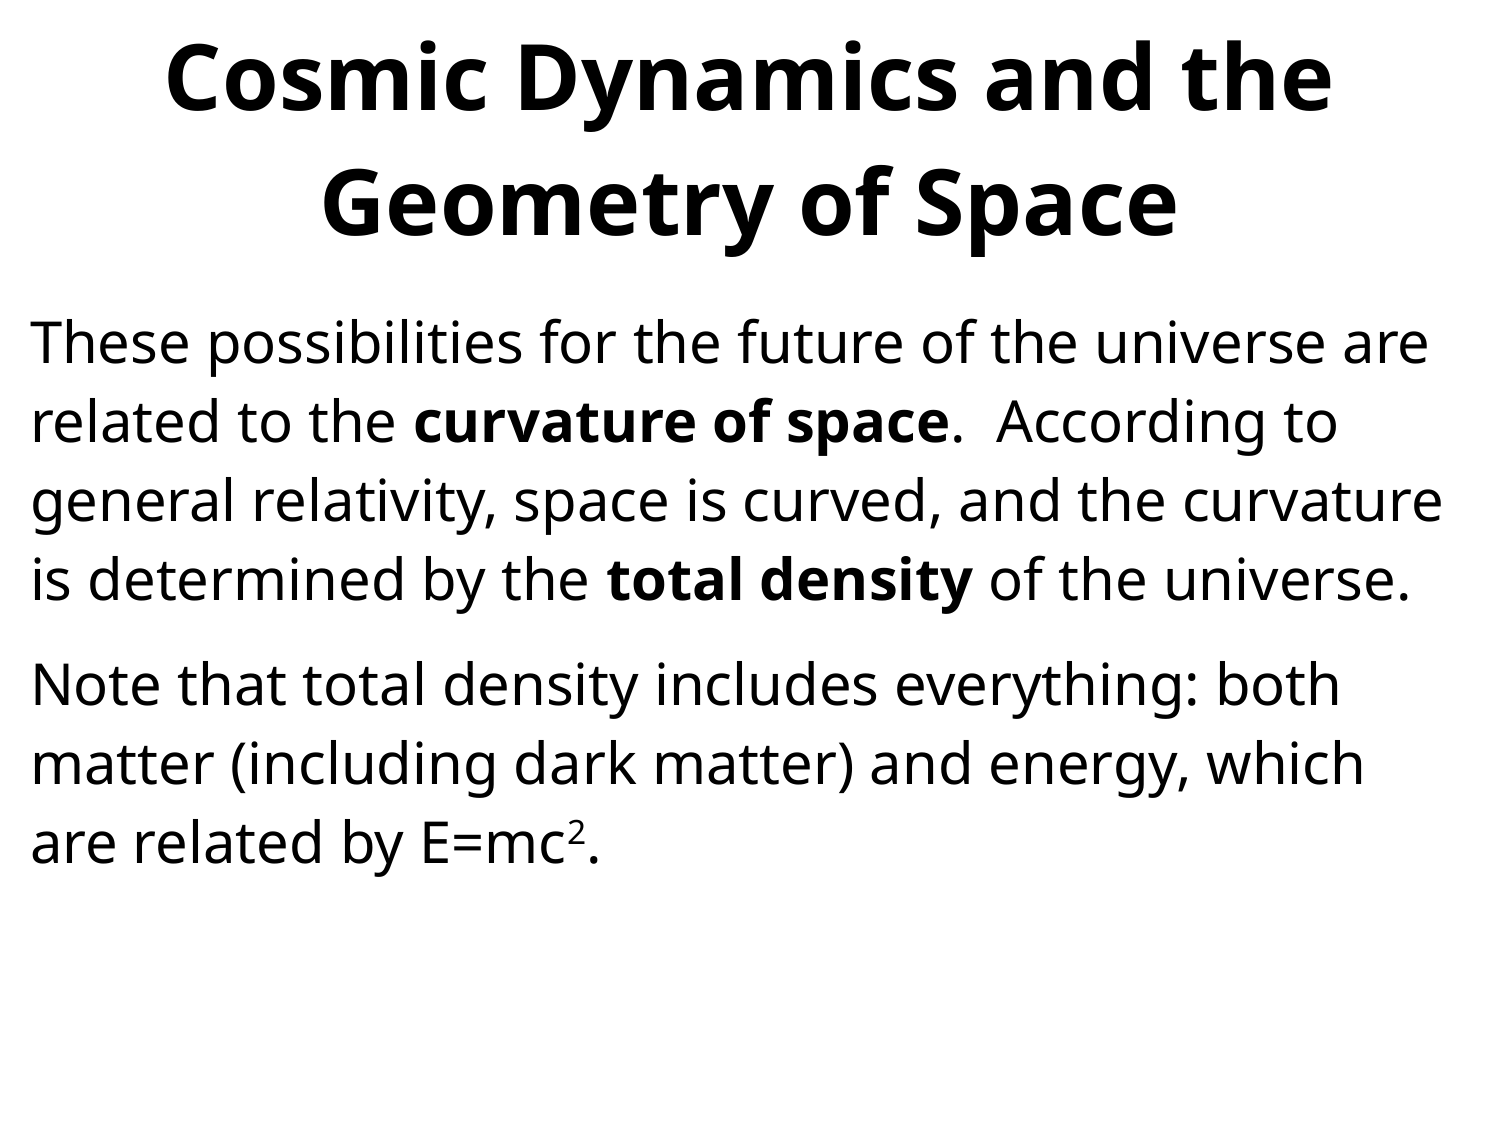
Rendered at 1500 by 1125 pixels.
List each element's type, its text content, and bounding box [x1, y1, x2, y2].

title Cosmic Dynamics and the Geometry of Space [30, 30, 1471, 245]
list These possibilities for the future of the universe are related to the curvature of space. According to general relativity, space is curved, and the curvature is determined by the total density of the universe. Note that total density includes everything: both matter (including dark matter) and energy, which are related by E=mc2. [30, 301, 1471, 954]
